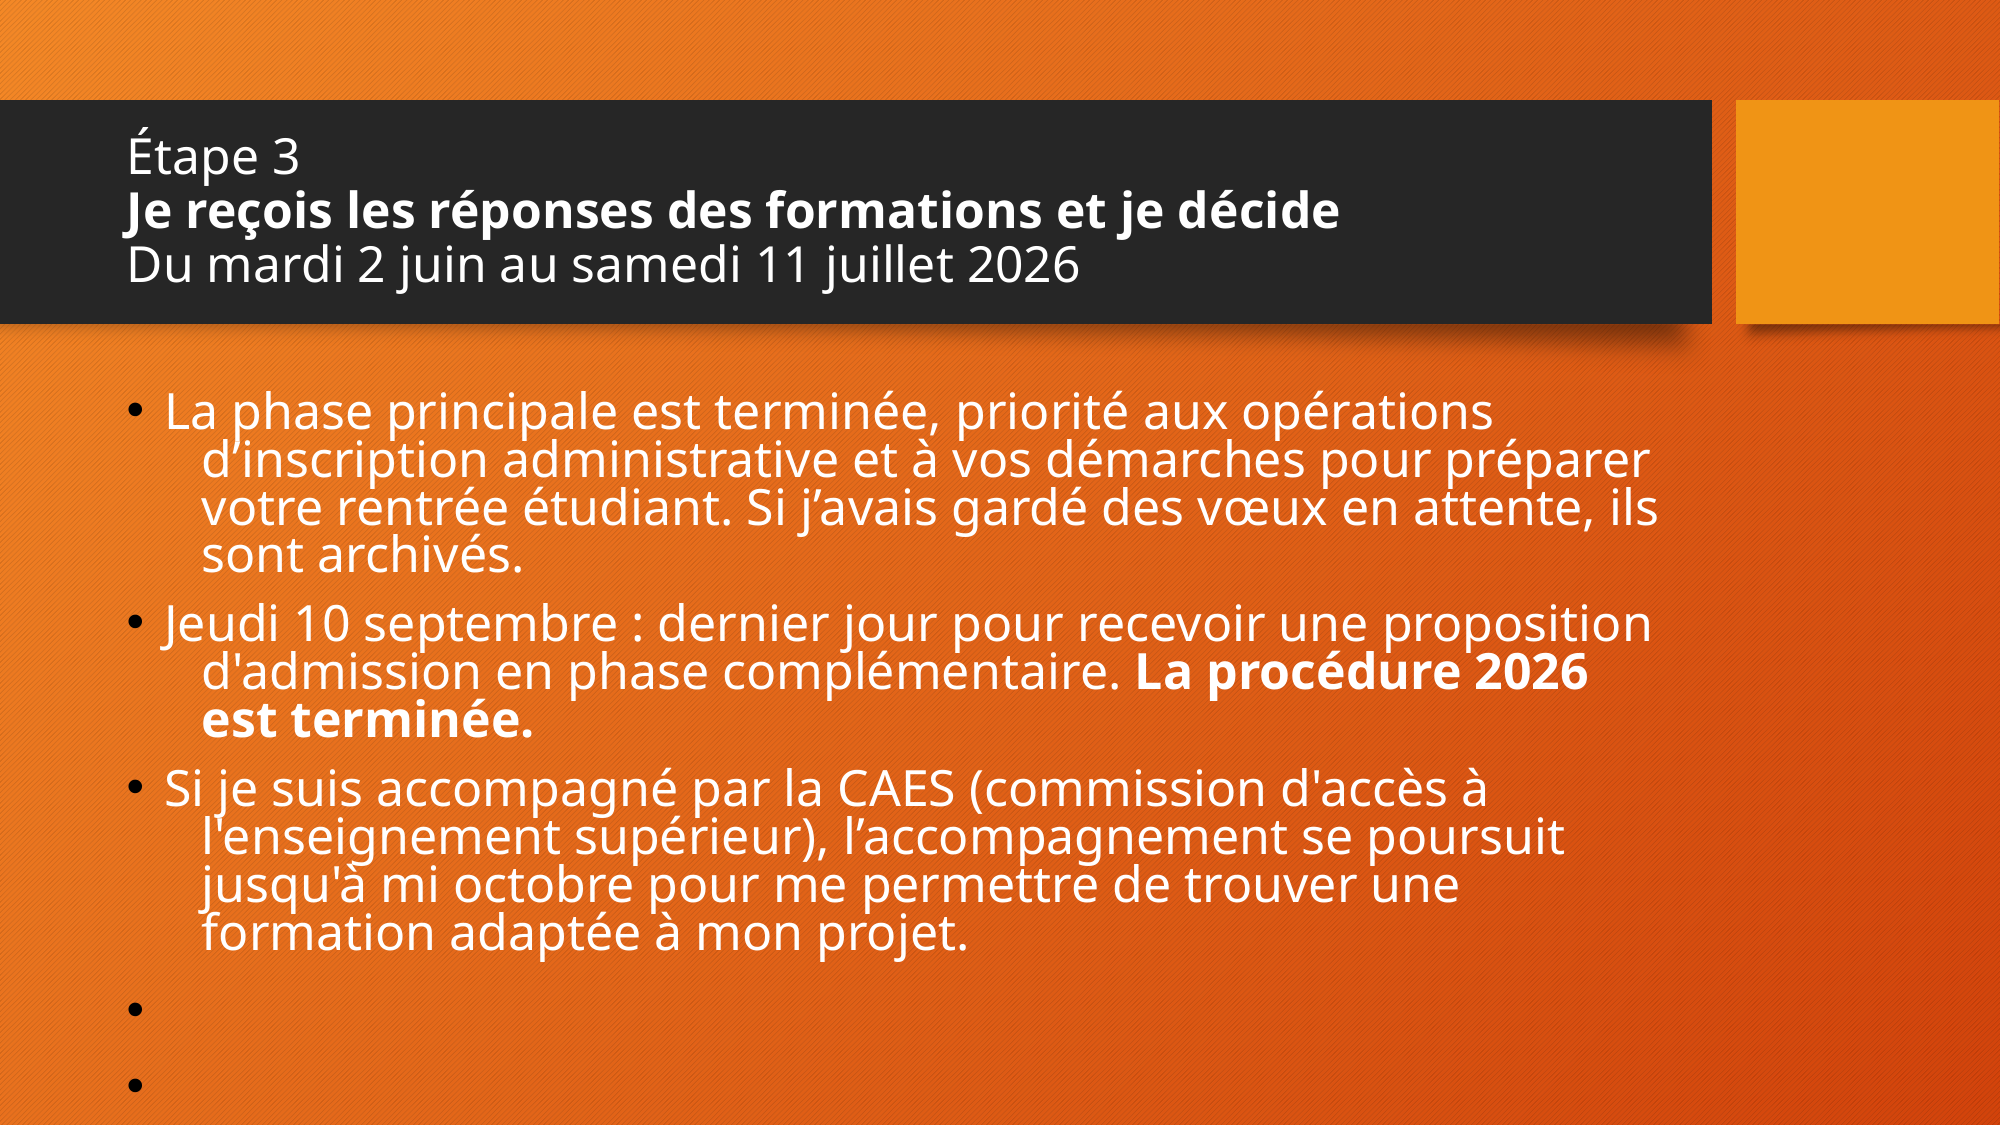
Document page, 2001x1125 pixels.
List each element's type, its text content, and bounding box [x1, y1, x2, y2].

picture [0, 323, 1713, 376]
title Étape 3 Je reçois les réponses des formations et je décide Du mardi 2 juin au samedi 11 juillet 2026 [111, 123, 1689, 301]
list La phase principale est terminée, priorité aux opérations d’inscription administrative et à vos démarches pour préparer votre rentrée étudiant. Si j’avais gardé des vœux en attente, ils sont archivés. Jeudi 10 septembre : dernier jour pour recevoir une proposition d'admission en phase complémentaire. La procédure 2026 est terminée. Si je suis accompagné par la CAES (commission d'accès à l'enseignement supérieur), l’accompagnement se poursuit jusqu'à mi octobre pour me permettre de trouver une formation adaptée à mon projet. [111, 383, 1689, 974]
picture [1736, 323, 2000, 348]
